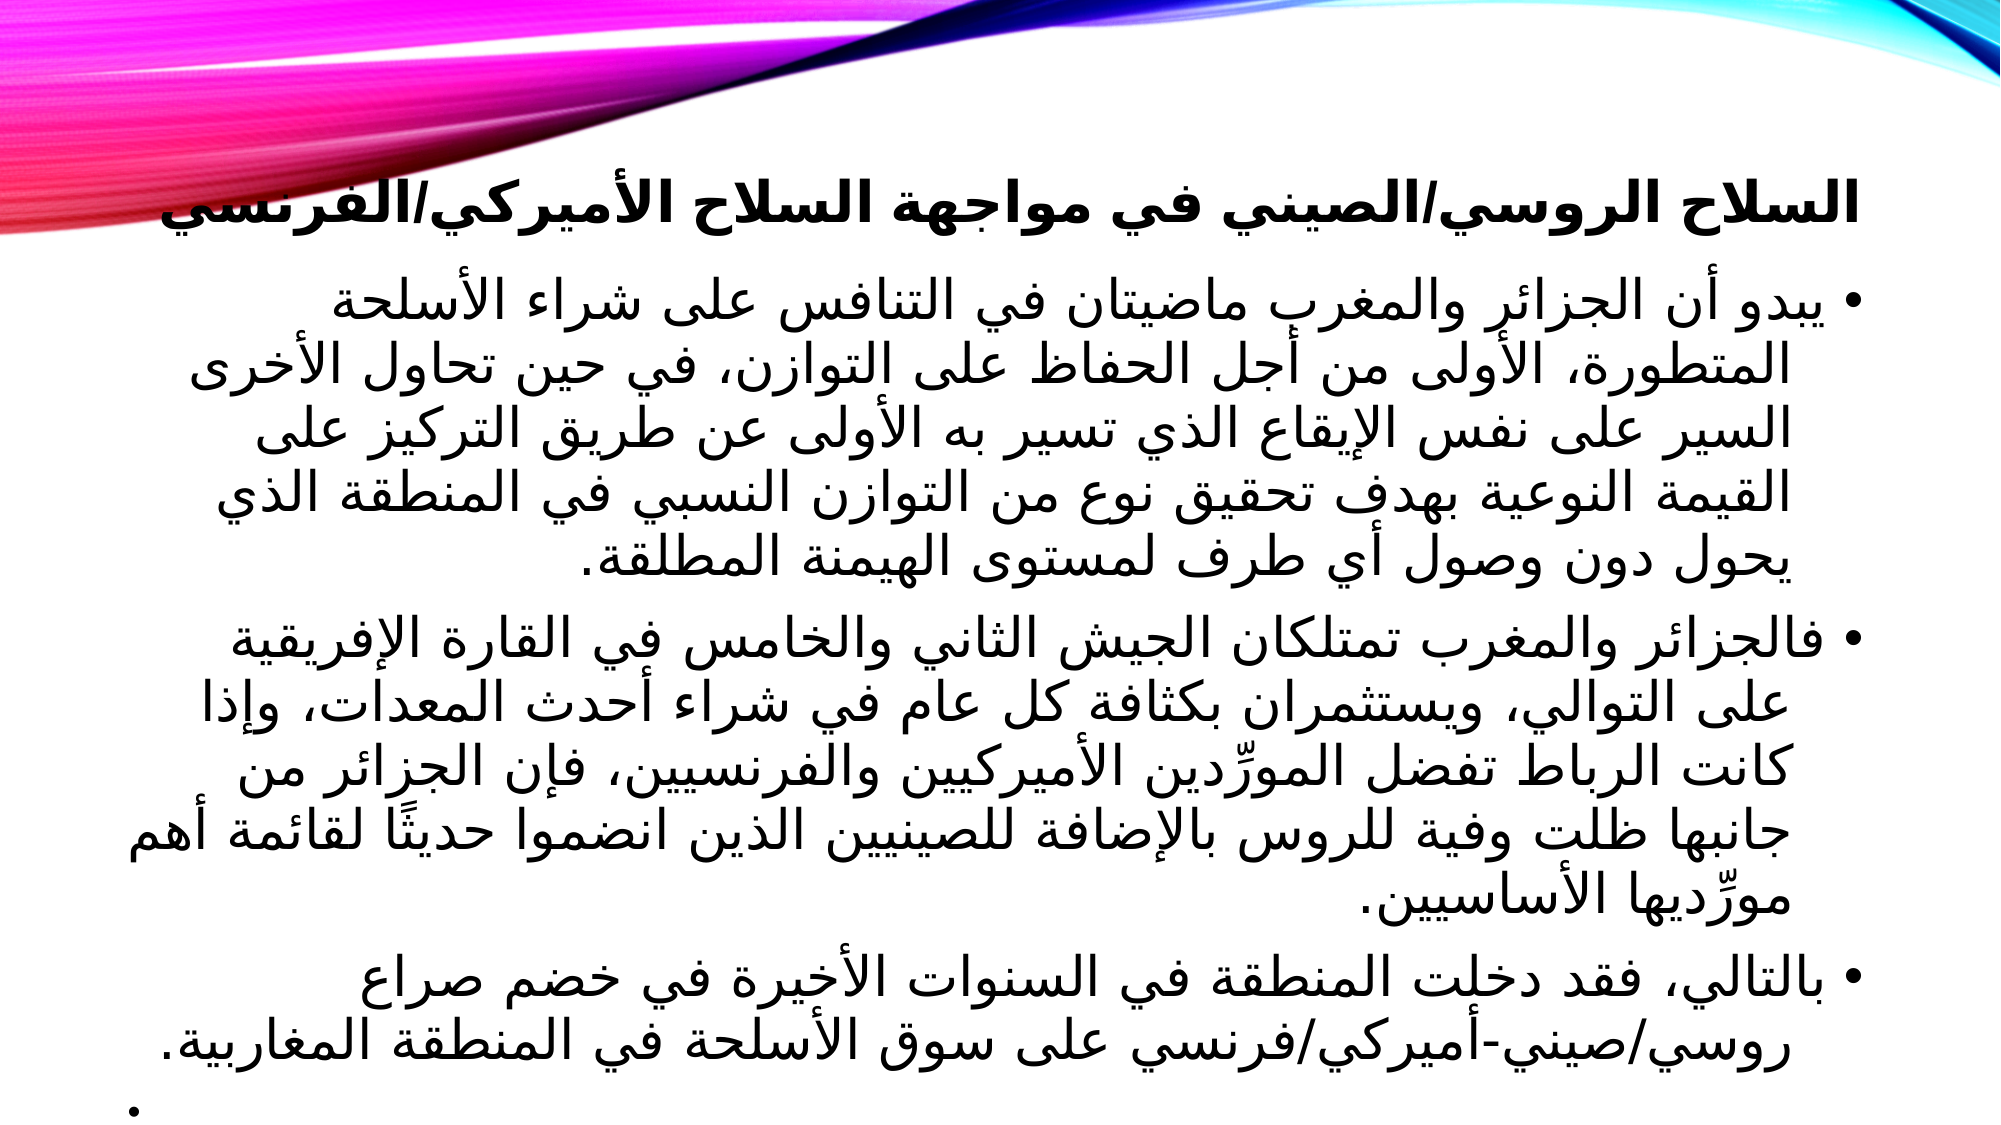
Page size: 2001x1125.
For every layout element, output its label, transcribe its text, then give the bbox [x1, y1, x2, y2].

title السلاح الروسي/الصيني في مواجهة السلاح الأميركي/الفرنسي [143, 125, 1888, 260]
list يبدو أن الجزائر والمغرب ماضيتان في التنافس على شراء الأسلحة المتطورة، الأولى من أجل الحفاظ على التوازن، في حين تحاول الأخرى السير على نفس الإيقاع الذي تسير به الأولى عن طريق التركيز على القيمة النوعية بهدف تحقيق نوع من التوازن النسبي في المنطقة الذي يحول دون وصول أي طرف لمستوى الهيمنة المطلقة. فالجزائر والمغرب تمتلكان الجيش الثاني والخامس في القارة الإفريقية على التوالي، ويستثمران بكثافة كل عام في شراء أحدث المعدات، وإذا كانت الرباط تفضل المورِّدين الأميركيين والفرنسيين، فإن الجزائر من جانبها ظلت وفية للروس بالإضافة للصينيين الذين انضموا حديثًا لقائمة أهم مورِّديها الأساسيين. بالتالي، فقد دخلت المنطقة في السنوات الأخيرة في خضم صراع روسي/صيني-أميركي/فرنسي على سوق الأسلحة في المنطقة المغاربية. [112, 260, 1888, 1092]
